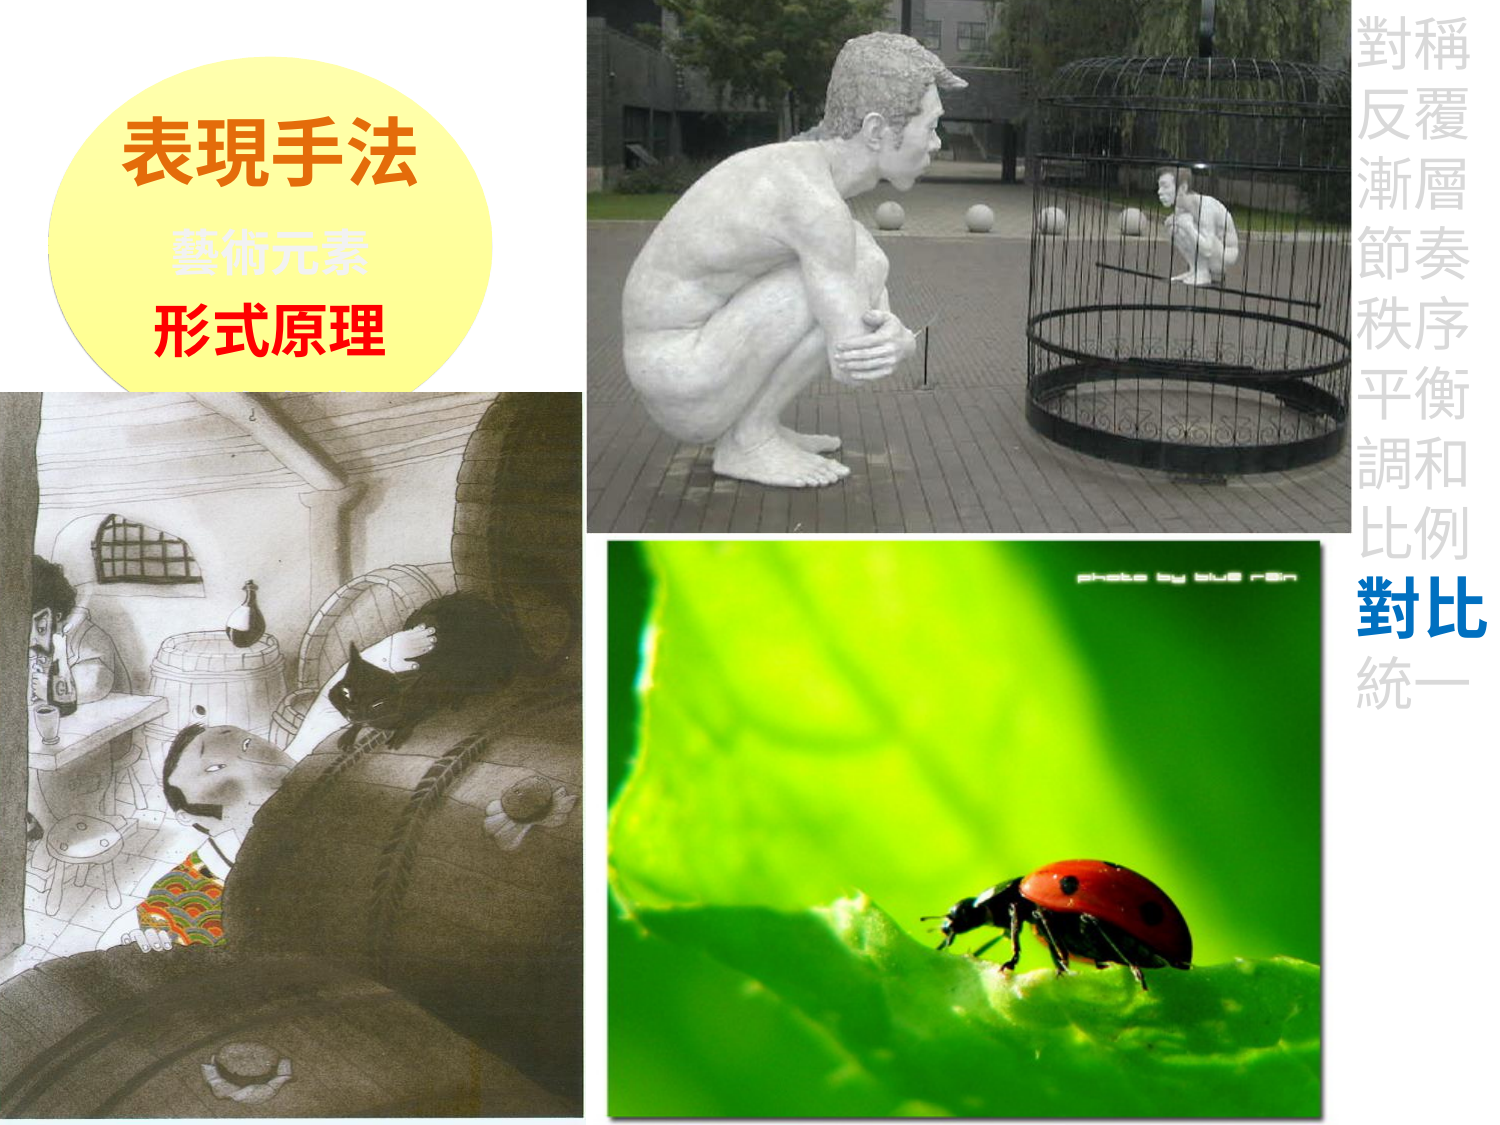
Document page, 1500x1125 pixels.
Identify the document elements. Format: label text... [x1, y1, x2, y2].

text_box 表現手法 藝術元素 形式原理 圖像象徵 [48, 56, 493, 392]
text_box 對稱反覆漸層節奏秩序 平衡調和比例對比統一 [1343, 0, 1500, 725]
picture [0, 0, 1354, 1125]
